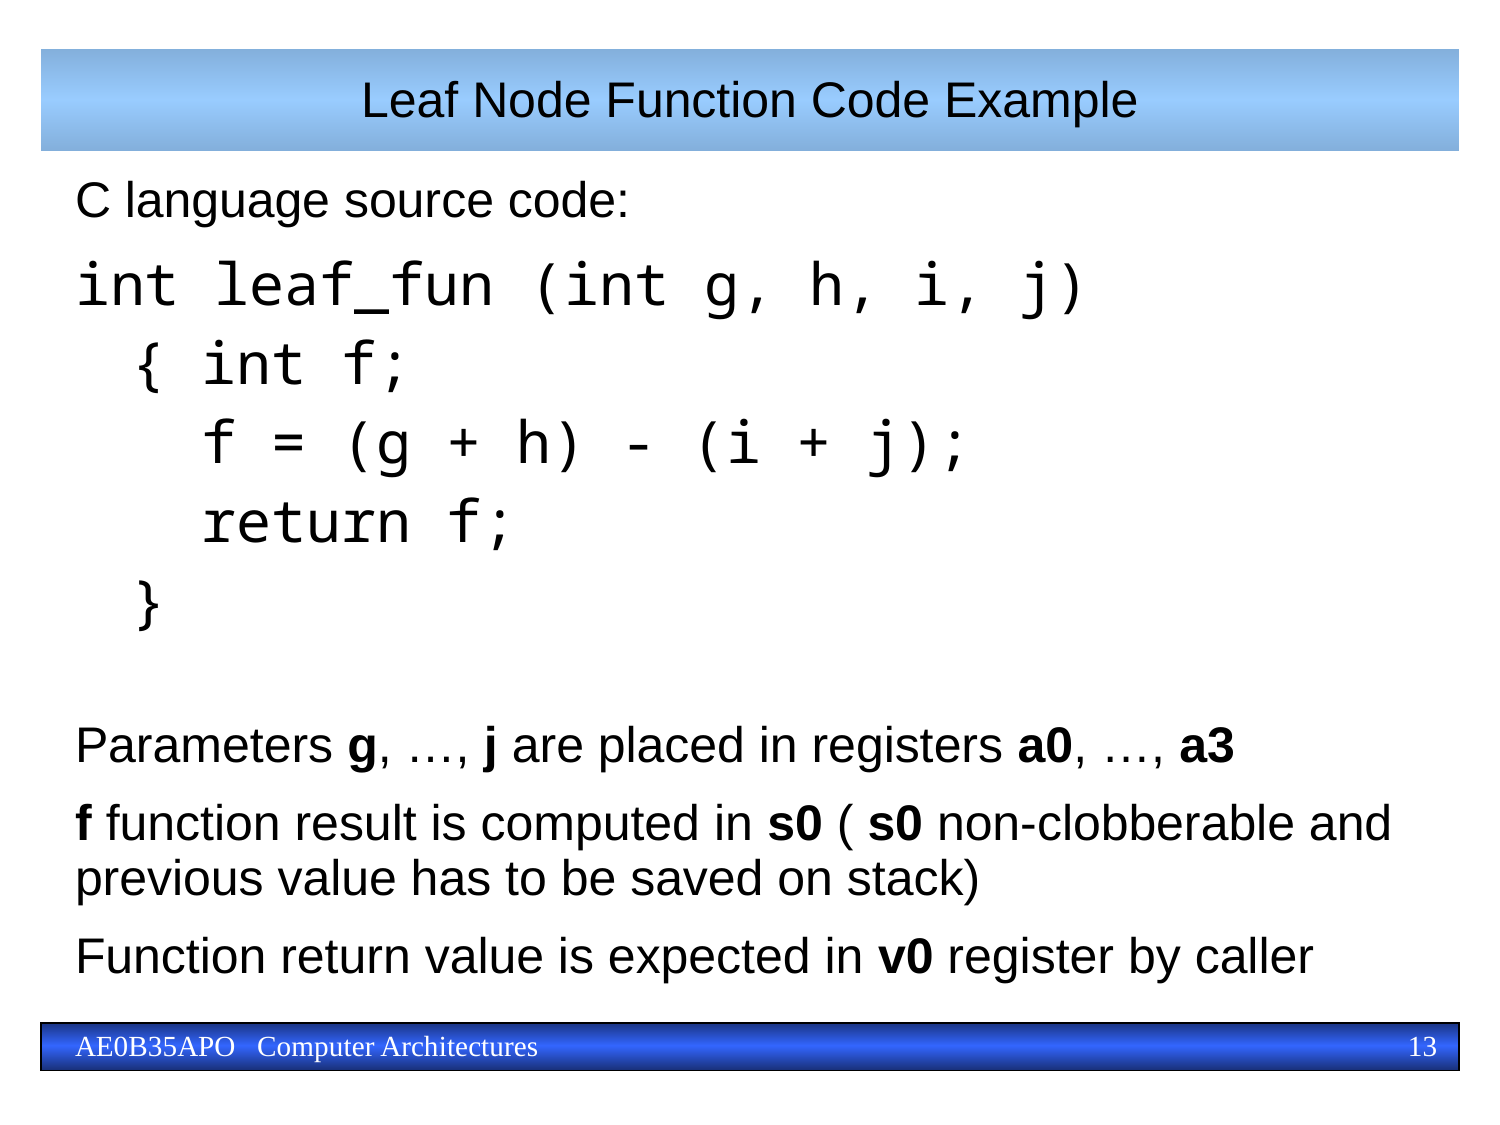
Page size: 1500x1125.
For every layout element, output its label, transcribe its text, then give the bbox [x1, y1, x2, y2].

list C language source code: int leaf_fun (int g, h, i, j) { int f; f = (g + h) - (i + j); return f; } Parameters g, …, j are placed in registers a0, …, a3 f function result is computed in s0 ( s0 non-clobberable and previous value has to be saved on stack) Function return value is expected in v0 register by caller [75, 172, 1426, 988]
title Leaf Node Function Code Example [41, 49, 1459, 151]
